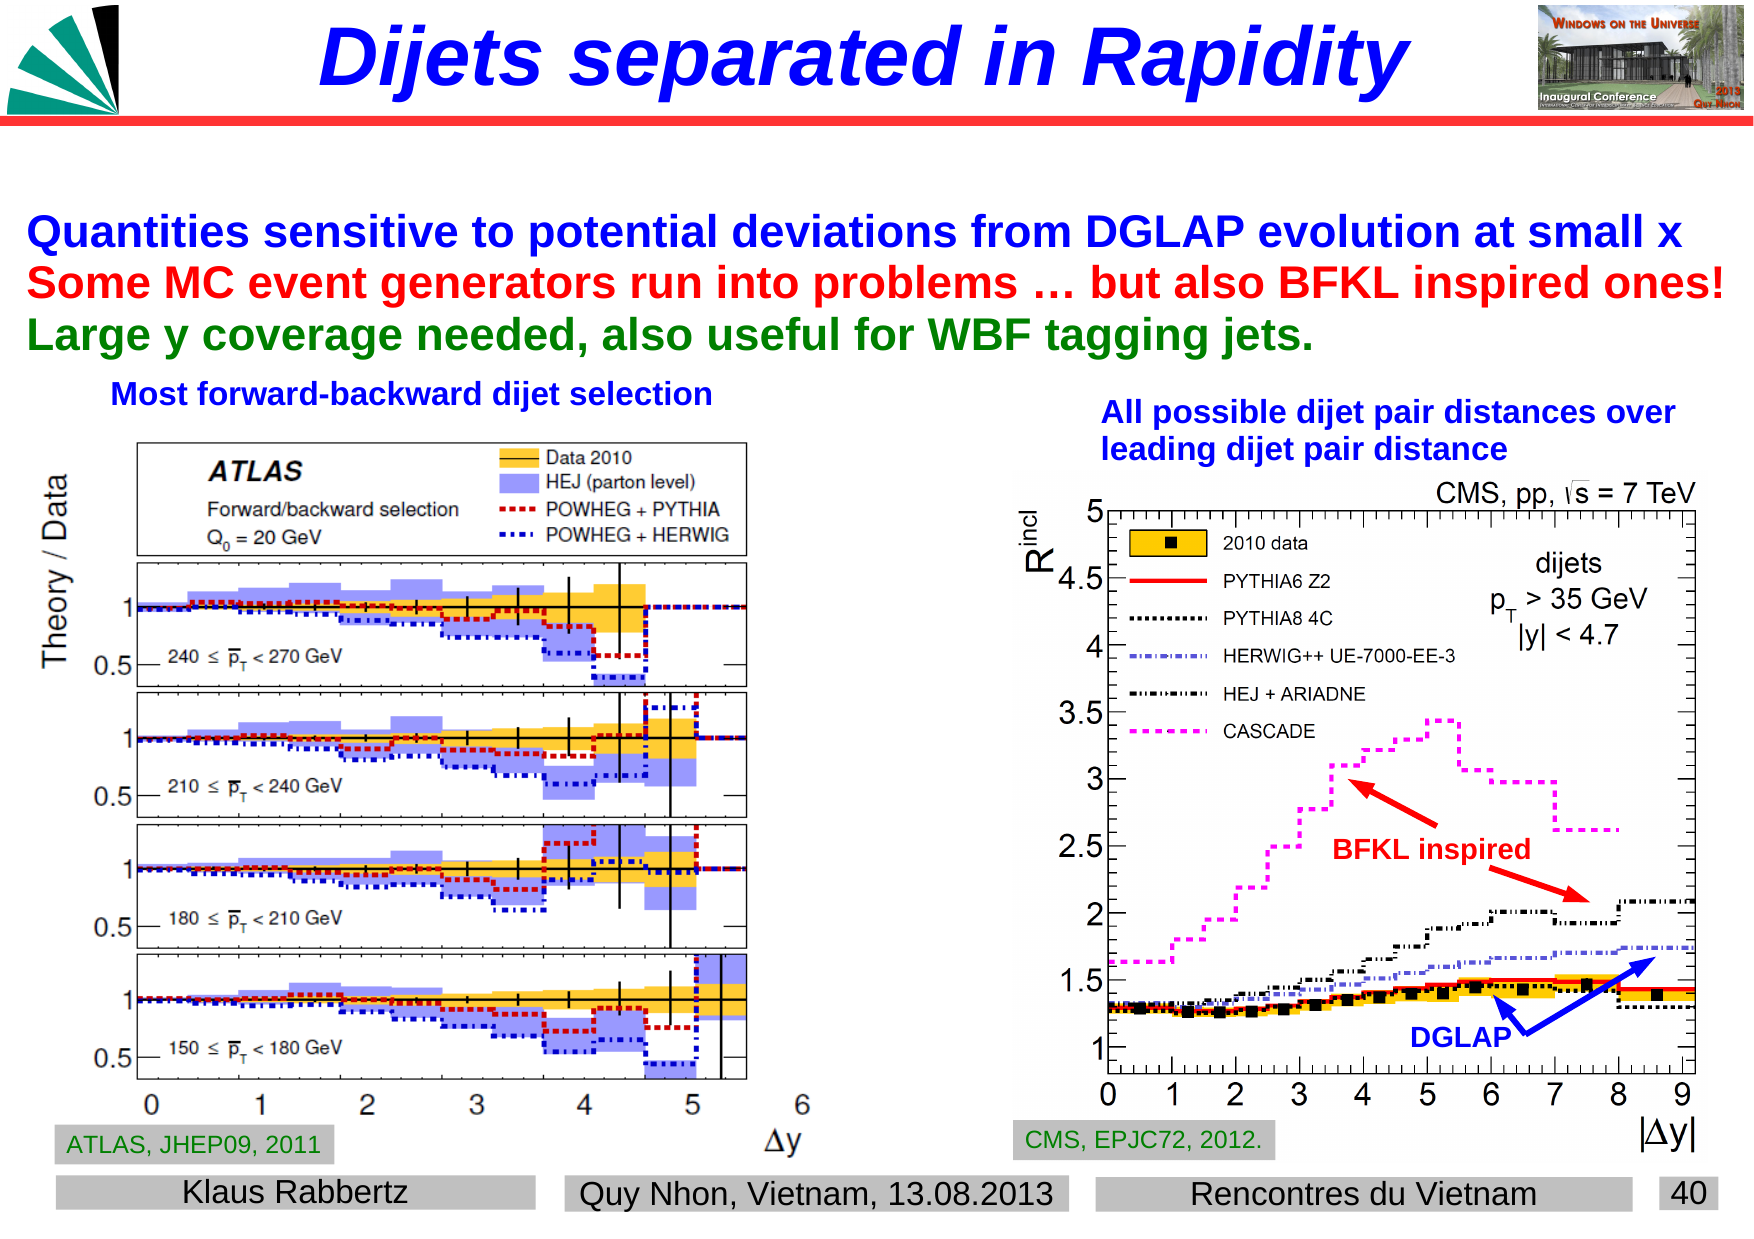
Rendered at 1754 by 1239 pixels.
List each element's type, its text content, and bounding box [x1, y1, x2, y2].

text_box Quantities sensitive to potential deviations from DGLAP evolution at small x Some MC event generators run into problems … but also BFKL inspired ones! Large y coverage needed, also useful for WBF tagging jets. [14, 199, 1739, 366]
picture [34, 440, 751, 1081]
picture [7, 5, 119, 116]
text_box DGLAP [1398, 1015, 1524, 1061]
picture [1606, 5, 1744, 110]
picture [1012, 470, 1708, 1163]
picture [72, 1085, 818, 1168]
text_box Most forward-backward dijet selection [98, 369, 726, 418]
text_box BFKL inspired [1320, 827, 1545, 872]
text_box All possible dijet pair distances over leading dijet pair distance [1088, 387, 1688, 474]
text_box ATLAS, JHEP09, 2011 [54, 1124, 335, 1165]
title Dijets separated in Rapidity [123, 0, 1606, 114]
text_box CMS, EPJC72, 2012. [1013, 1120, 1276, 1161]
